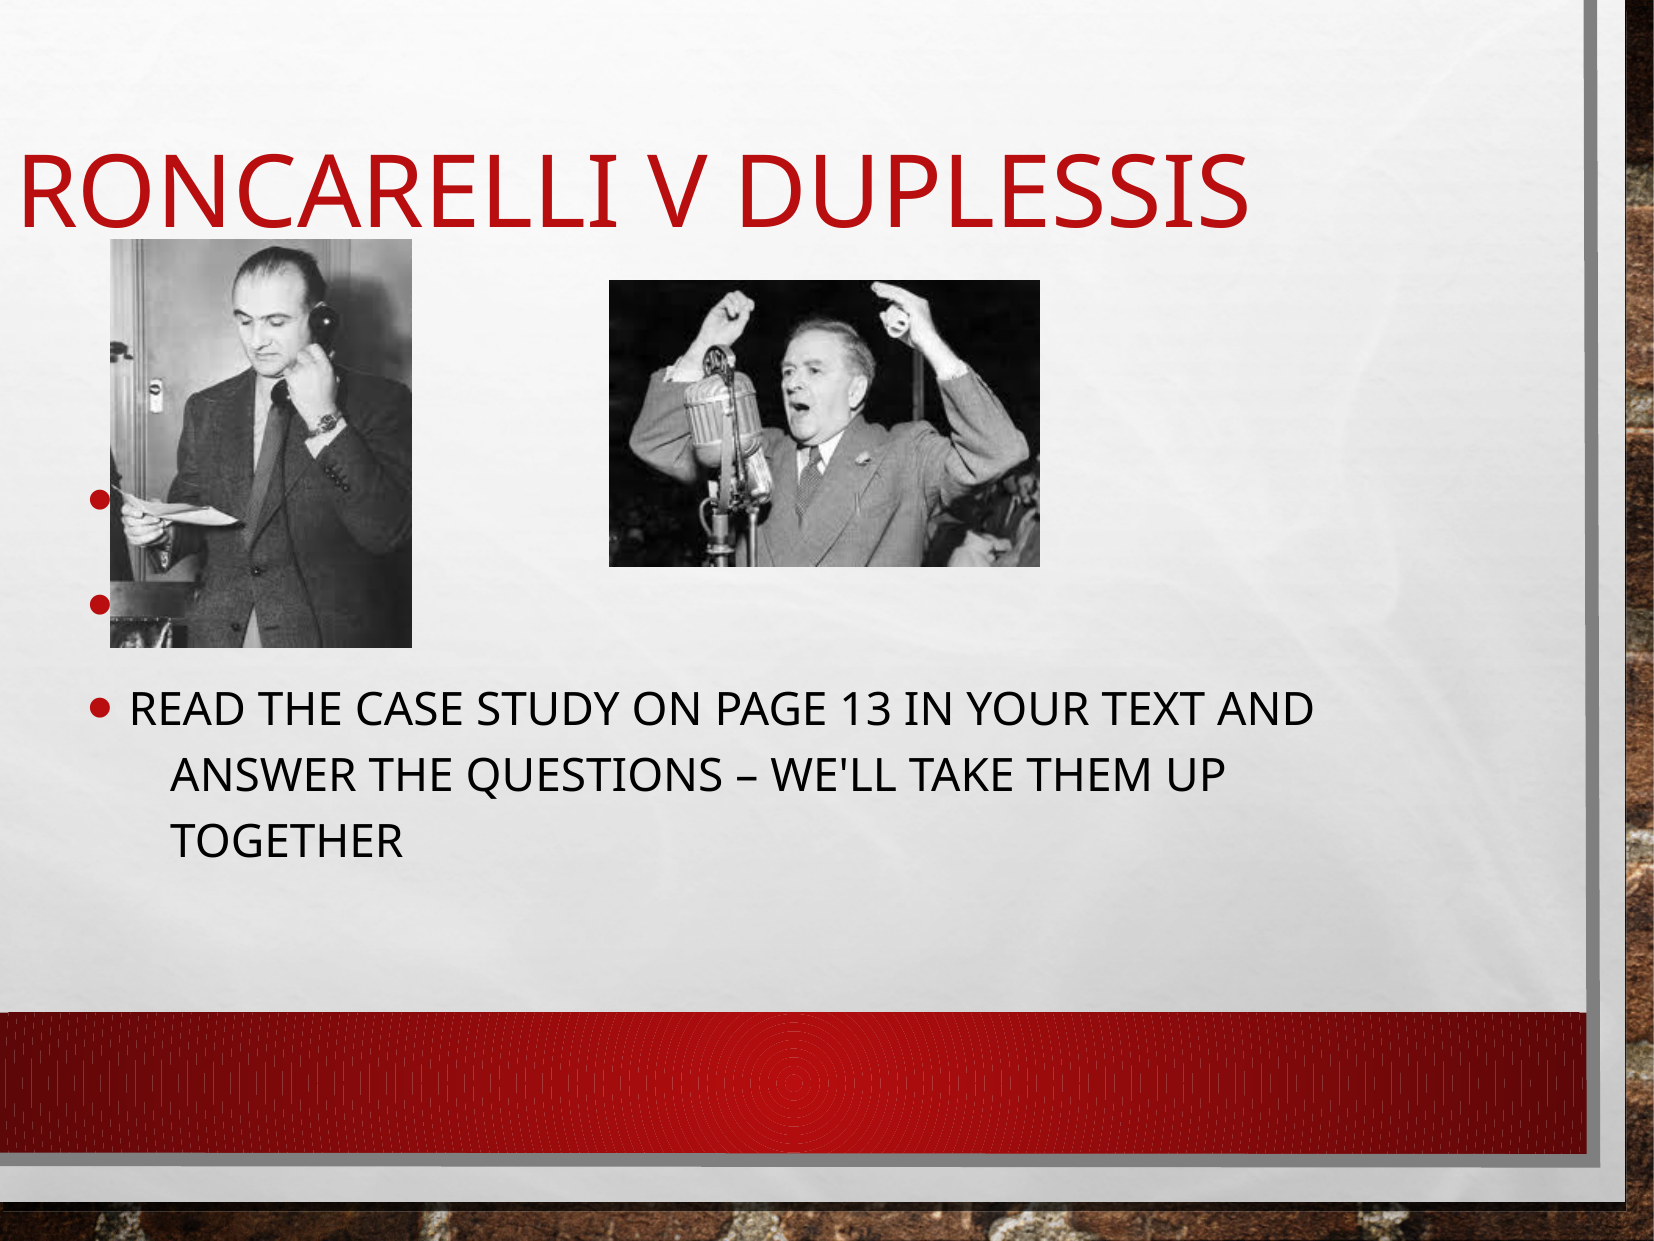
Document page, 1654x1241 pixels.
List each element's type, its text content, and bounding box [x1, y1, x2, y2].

picture [110, 239, 412, 648]
title Roncarelli v Duplessis [0, 90, 1418, 298]
list Read the case study on page 13 in your text and answer the questions – we'll take them up together [72, 320, 1431, 1005]
picture [609, 280, 1040, 567]
